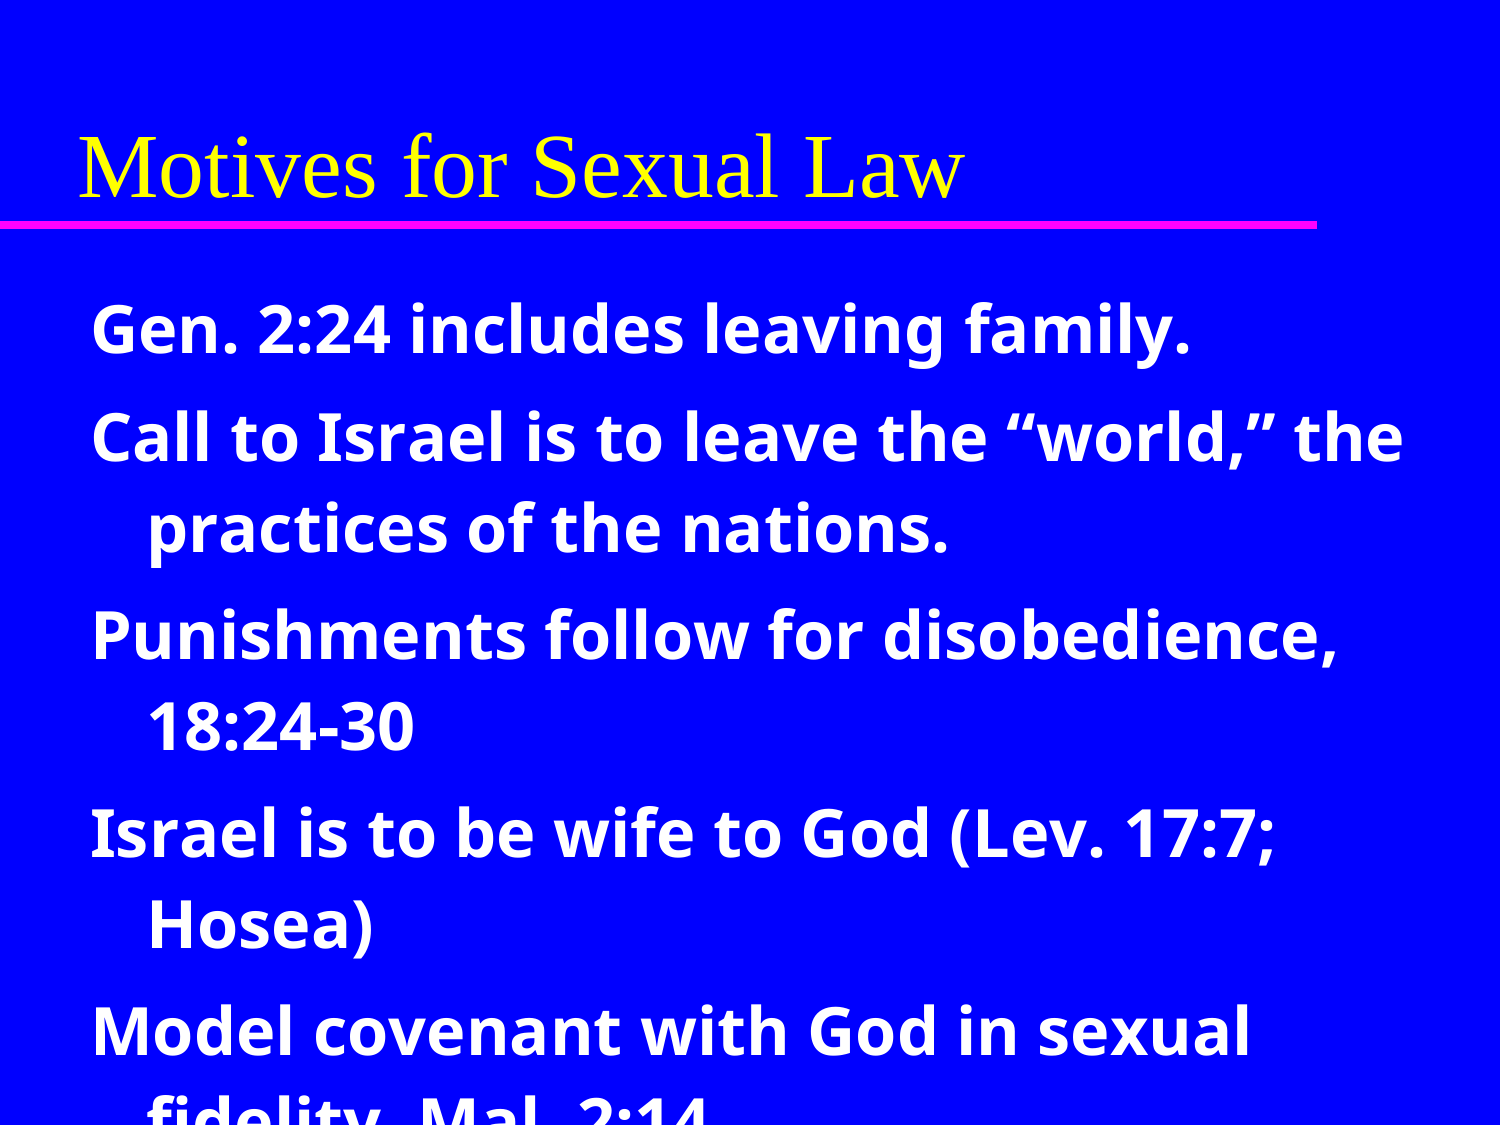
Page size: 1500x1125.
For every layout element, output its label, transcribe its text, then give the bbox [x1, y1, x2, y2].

list Gen. 2:24 includes leaving family. Call to Israel is to leave the “world,” the practices of the nations. Punishments follow for disobedience, 18:24-30 Israel is to be wife to God (Lev. 17:7; Hosea) Model covenant with God in sexual fidelity, Mal. 2:14. [74, 275, 1463, 1125]
title Motives for Sexual Law [62, 43, 1338, 225]
